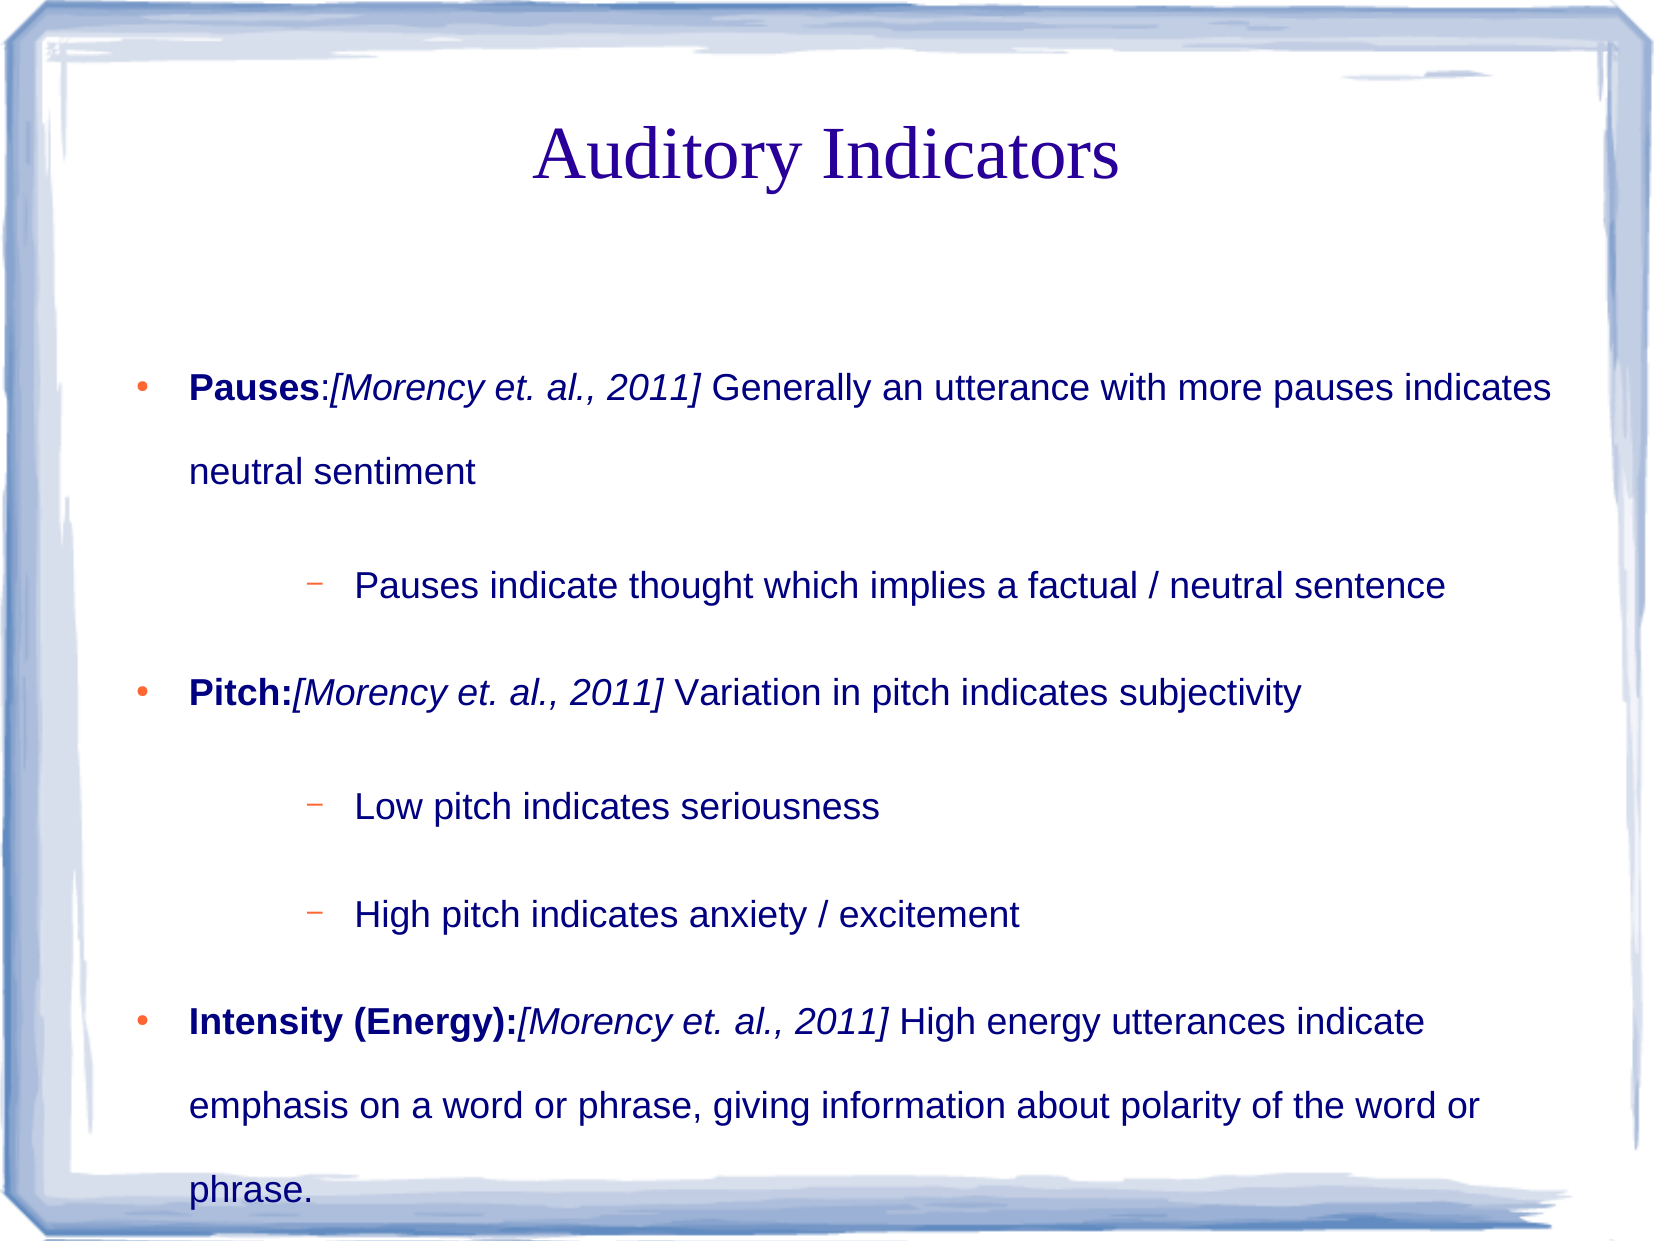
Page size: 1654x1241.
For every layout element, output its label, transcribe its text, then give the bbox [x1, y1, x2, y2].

list Pauses:[Morency et. al., 2011] Generally an utterance with more pauses indicates neutral sentiment Pauses indicate thought which implies a factual / neutral sentence Pitch:[Morency et. al., 2011] Variation in pitch indicates subjectivity Low pitch indicates seriousness High pitch indicates anxiety / excitement Intensity (Energy):[Morency et. al., 2011] High energy utterances indicate emphasis on a word or phrase, giving information about polarity of the word or phrase. [118, 324, 1571, 1169]
picture [0, 0, 1654, 1241]
title Auditory Indicators [82, 49, 1571, 257]
